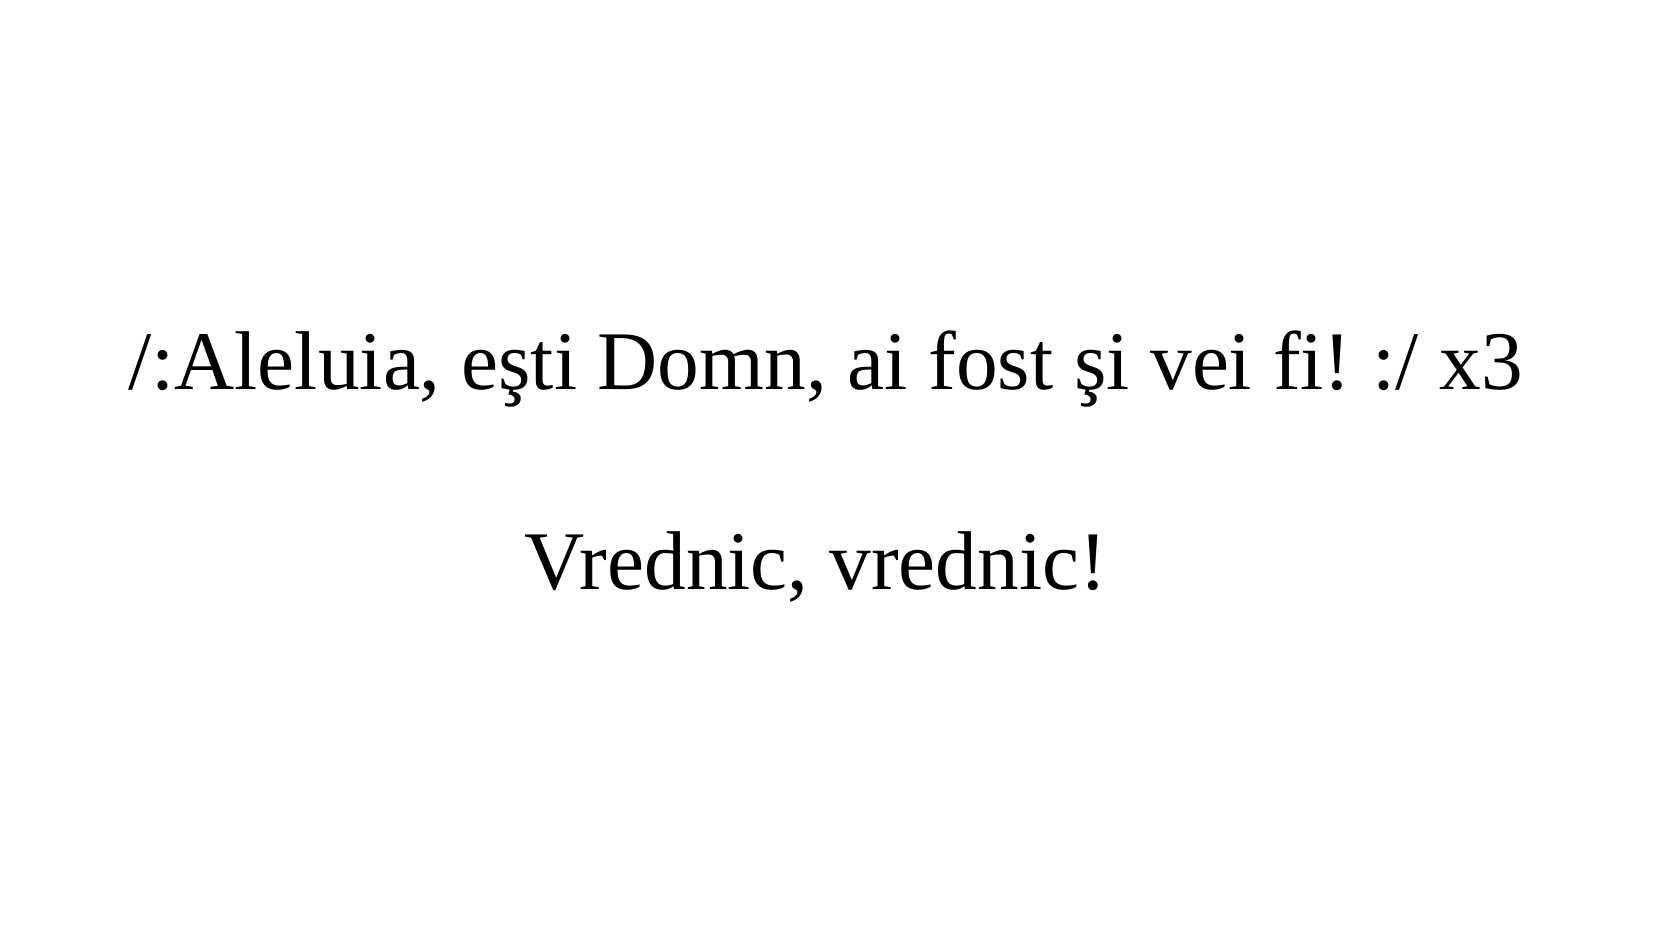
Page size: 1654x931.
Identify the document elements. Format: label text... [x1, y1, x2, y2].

subtitle /:Aleluia, eşti Domn, ai fost şi vei fi! :/ x3 Vrednic, vrednic! [0, 298, 1654, 671]
